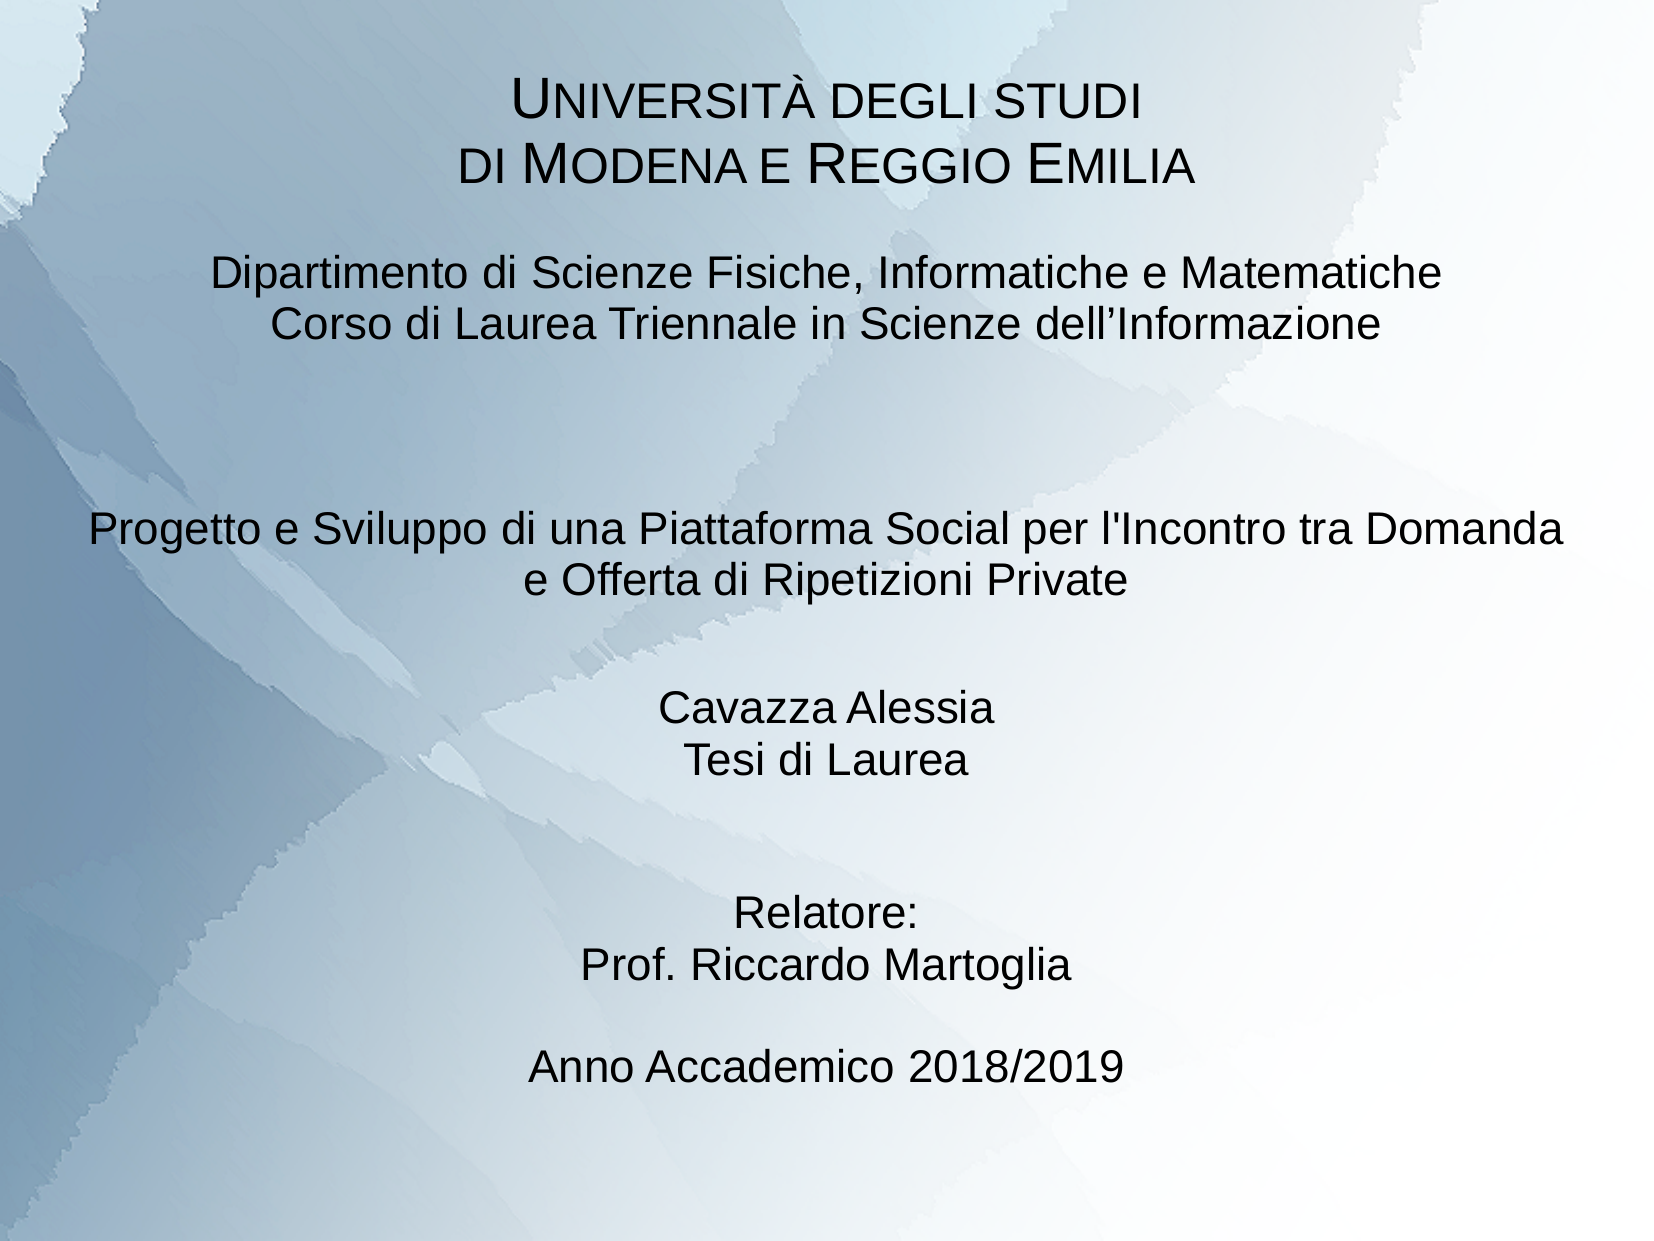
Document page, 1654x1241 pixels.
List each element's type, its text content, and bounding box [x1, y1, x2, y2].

picture [0, 0, 1654, 1241]
subtitle UNIVERSITÀ DEGLI STUDI DI MODENA E REGGIO EMILIA Dipartimento di Scienze Fisiche, Informatiche e Matematiche Corso di Laurea Triennale in Scienze dell’Informazione Progetto e Sviluppo di una Piattaforma Social per l'Incontro tra Domanda e Offerta di Ripetizioni Private Cavazza Alessia Tesi di Laurea Relatore: Prof. Riccardo Martoglia Anno Accademico 2018/2019 [82, 49, 1571, 1109]
